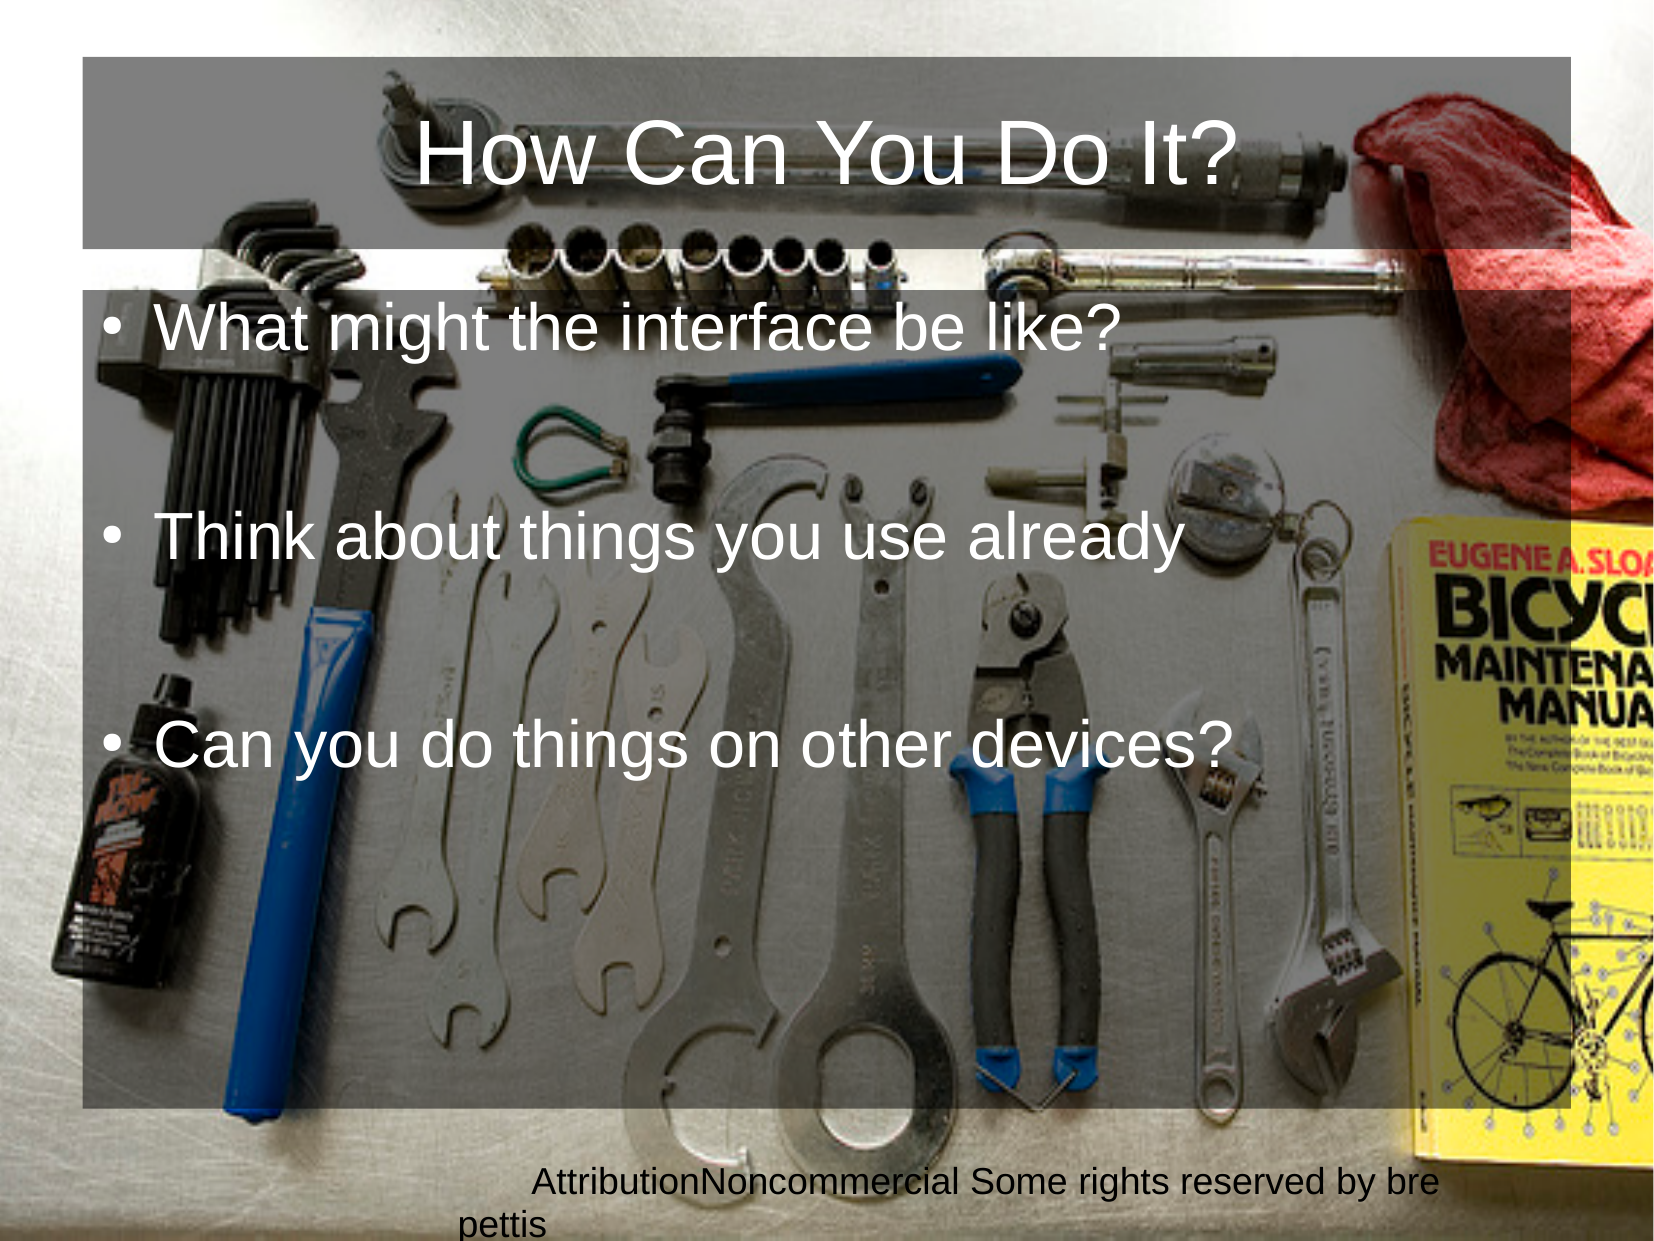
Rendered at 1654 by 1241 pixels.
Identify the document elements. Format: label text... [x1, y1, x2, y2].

picture [463, 1219, 473, 1235]
text_box AttributionNoncommercial Some rights reserved by bre pettis [442, 1153, 1555, 1211]
list What might the interface be like? Think about things you use already Can you do things on other devices? [82, 290, 1571, 1109]
picture [0, 0, 1654, 1241]
title How Can You Do It? [82, 56, 1571, 250]
